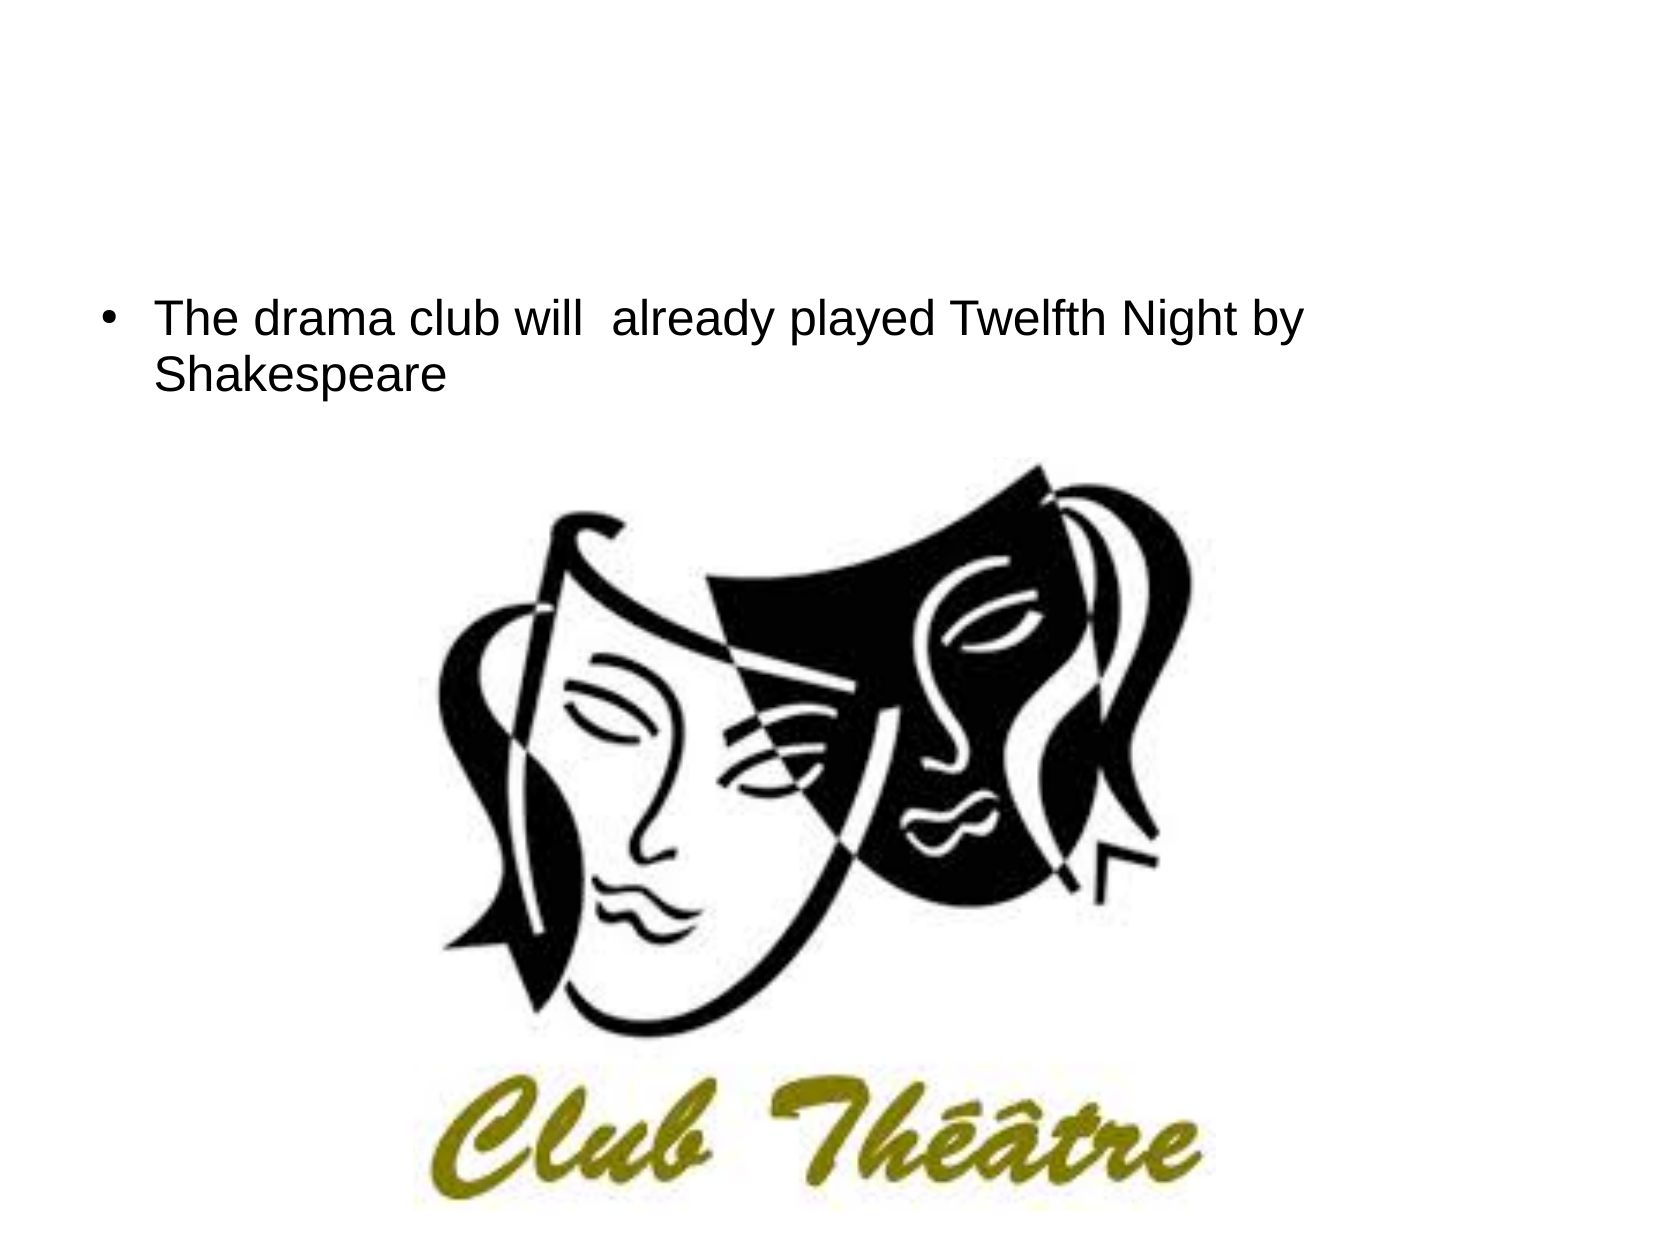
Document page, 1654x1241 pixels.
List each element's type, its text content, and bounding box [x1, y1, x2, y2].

list The drama club will already played Twelfth Night by Shakespeare [82, 290, 1571, 1109]
picture [413, 457, 1216, 1211]
